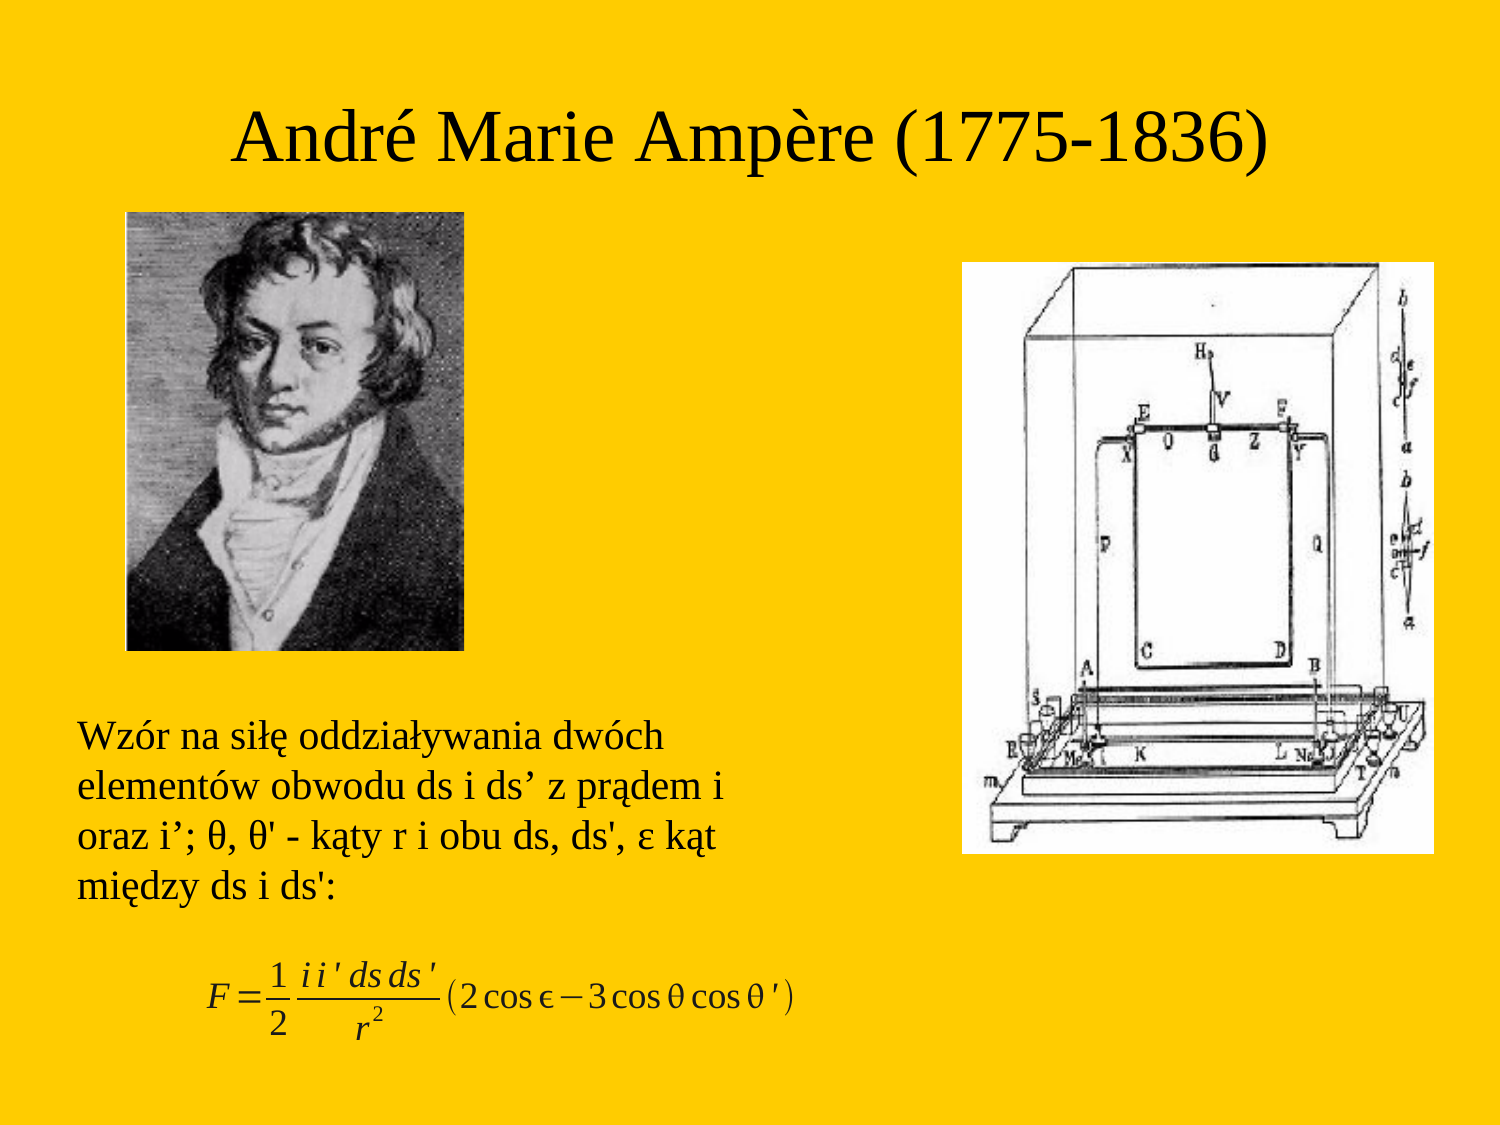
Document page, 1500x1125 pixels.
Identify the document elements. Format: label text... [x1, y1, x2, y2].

picture [125, 212, 465, 651]
picture [962, 262, 1434, 854]
title André Marie Ampère (1775-1836) [112, 37, 1388, 225]
chart [197, 954, 802, 1048]
text_box Wzór na siłę oddziaływania dwóch elementów obwodu ds i ds’ z prądem i oraz i’; θ, θ' - kąty r i obu ds, ds', ε kąt między ds i ds': [62, 699, 788, 916]
